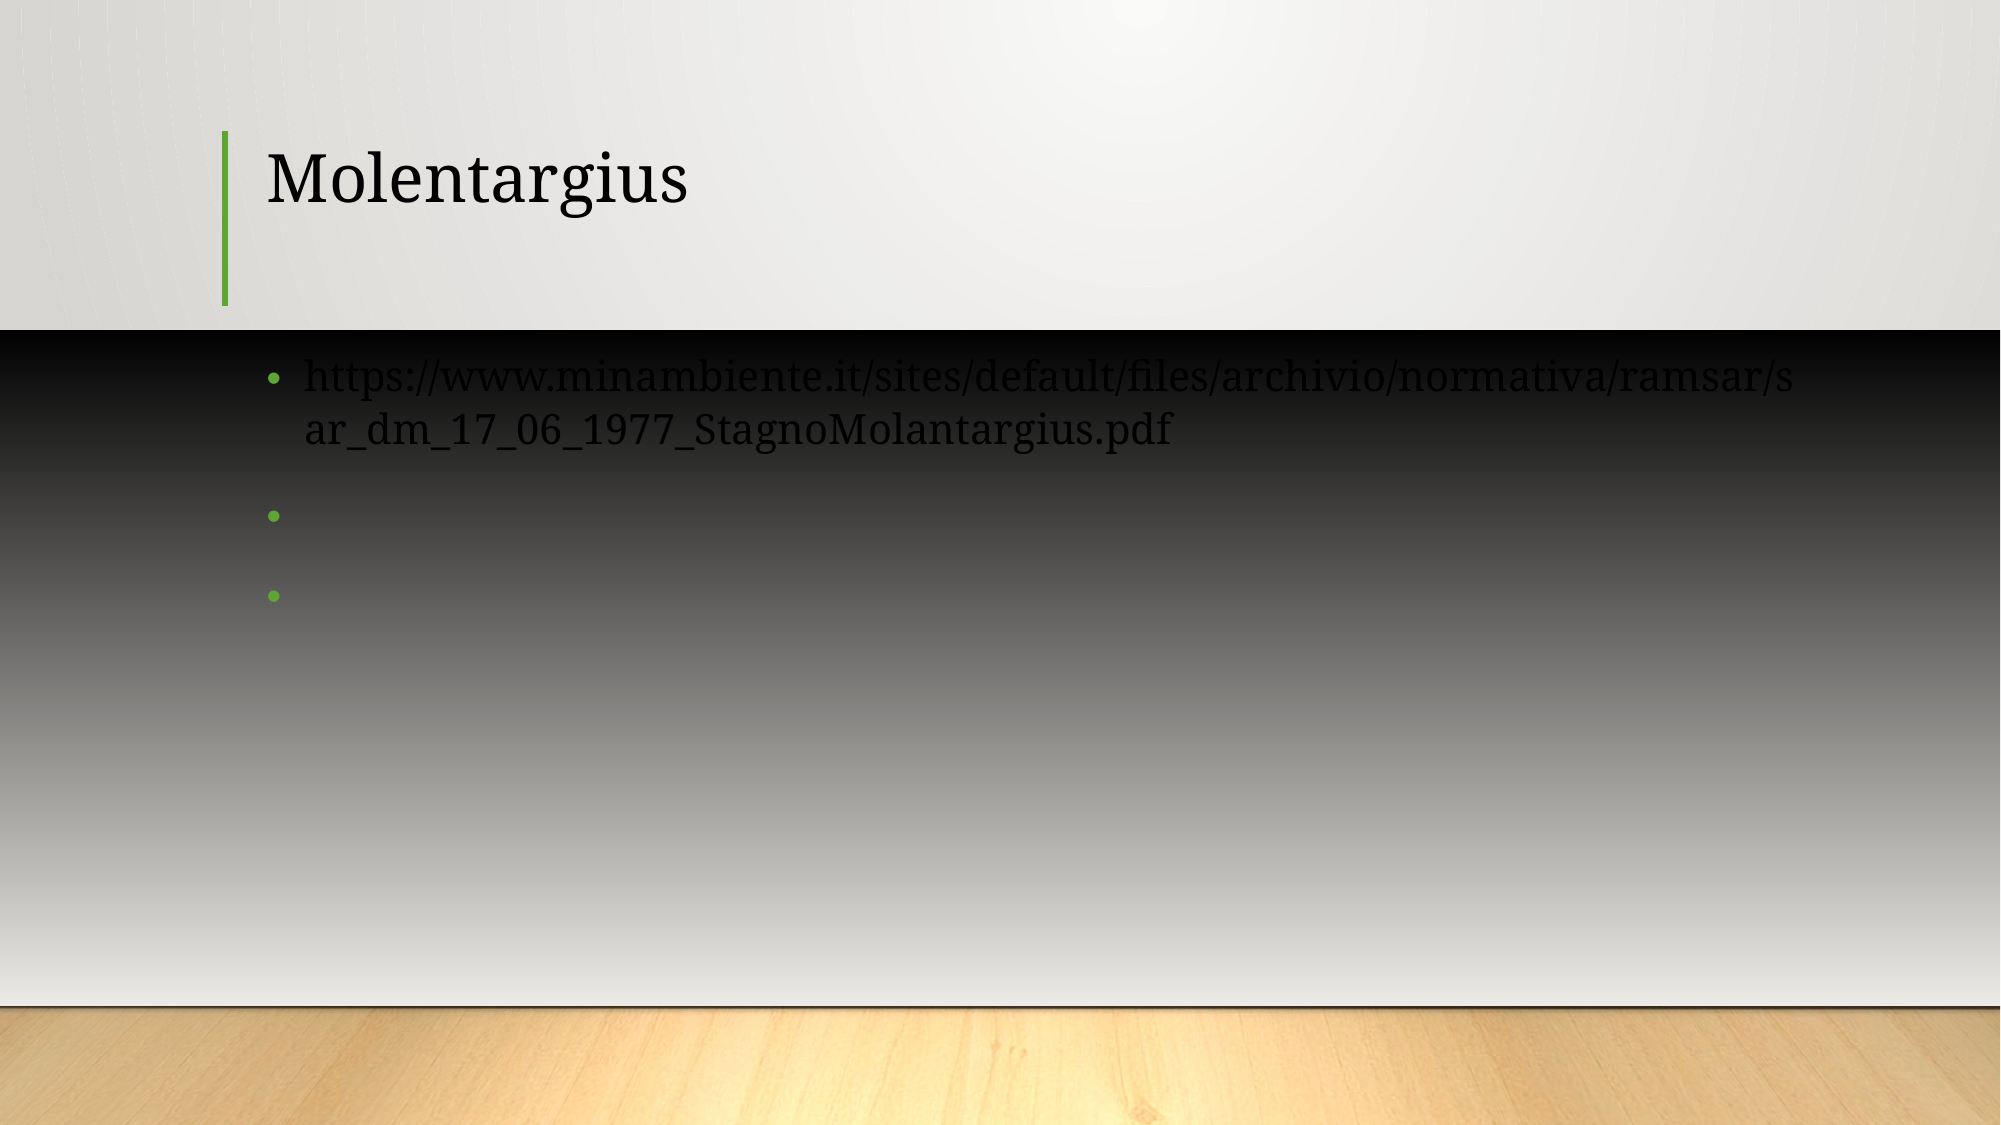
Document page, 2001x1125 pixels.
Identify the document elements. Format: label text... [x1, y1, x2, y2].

list https://www.minambiente.it/sites/default/files/archivio/normativa/ramsar/sar_dm_17_06_1977_StagnoMolantargius.pdf [251, 330, 1814, 897]
title Molentargius [251, 131, 1814, 305]
